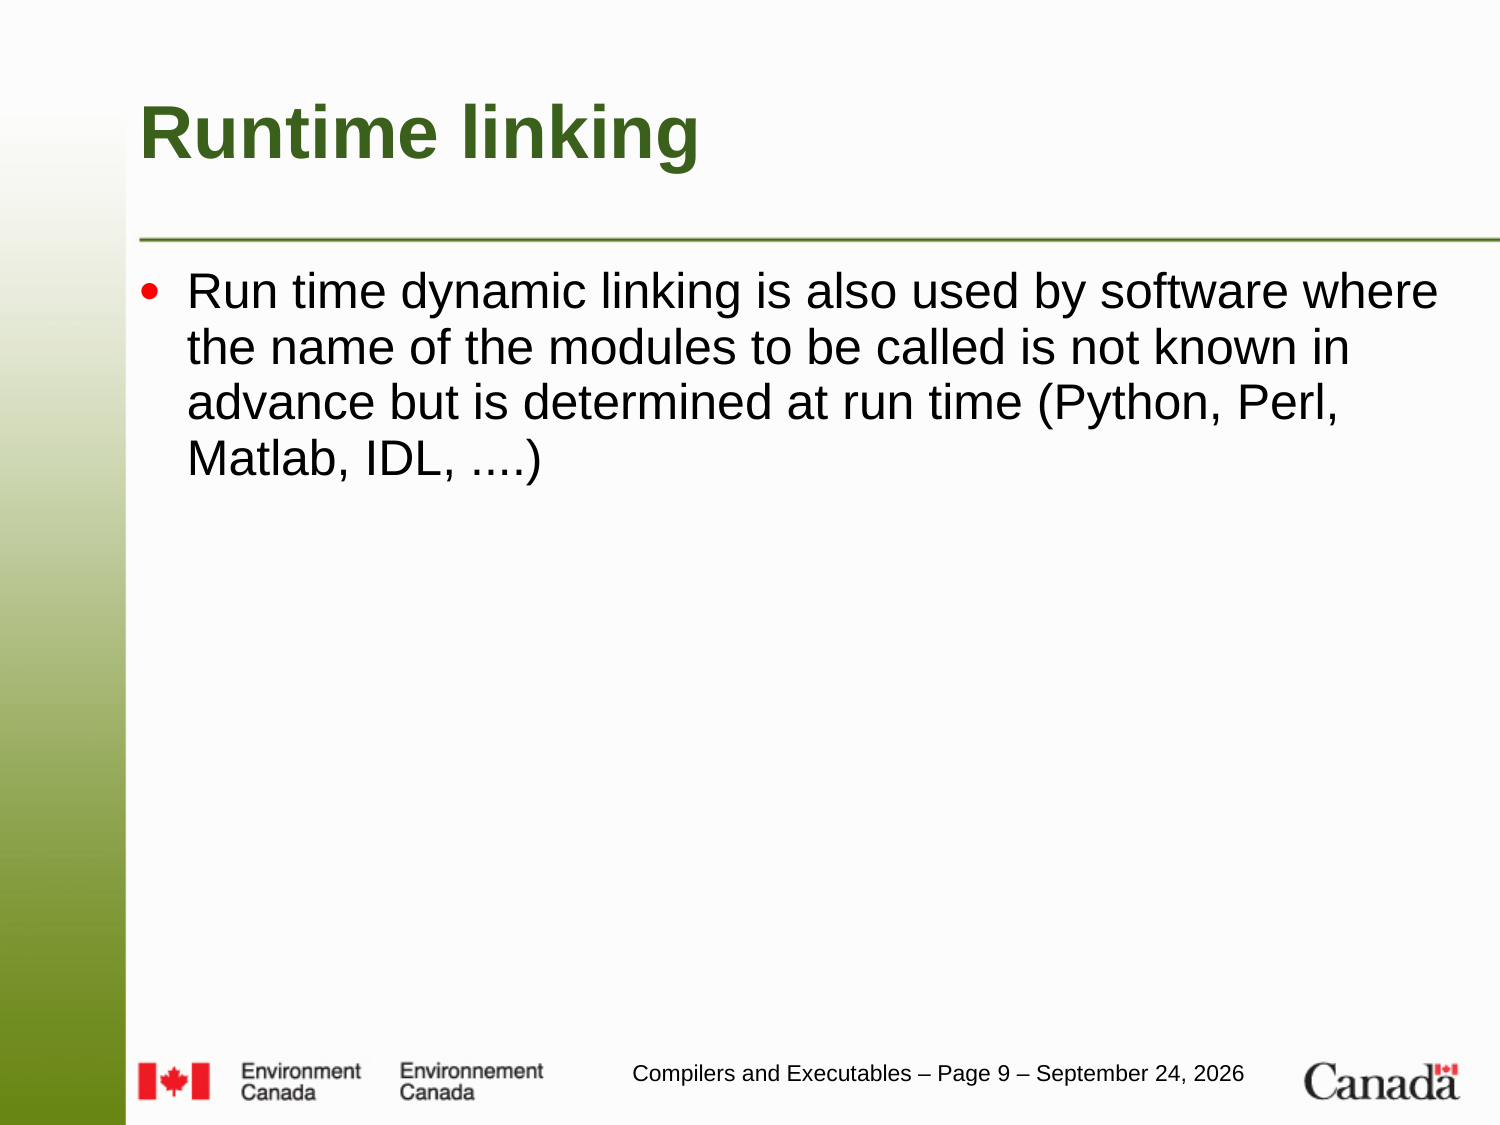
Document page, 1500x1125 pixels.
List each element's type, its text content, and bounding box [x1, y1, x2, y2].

list Run time dynamic linking is also used by software where the name of the modules to be called is not known in advance but is determined at run time (Python, Perl, Matlab, IDL, ....) [125, 255, 1463, 1010]
picture [0, 0, 1500, 1125]
title Runtime linking [125, 45, 1463, 221]
